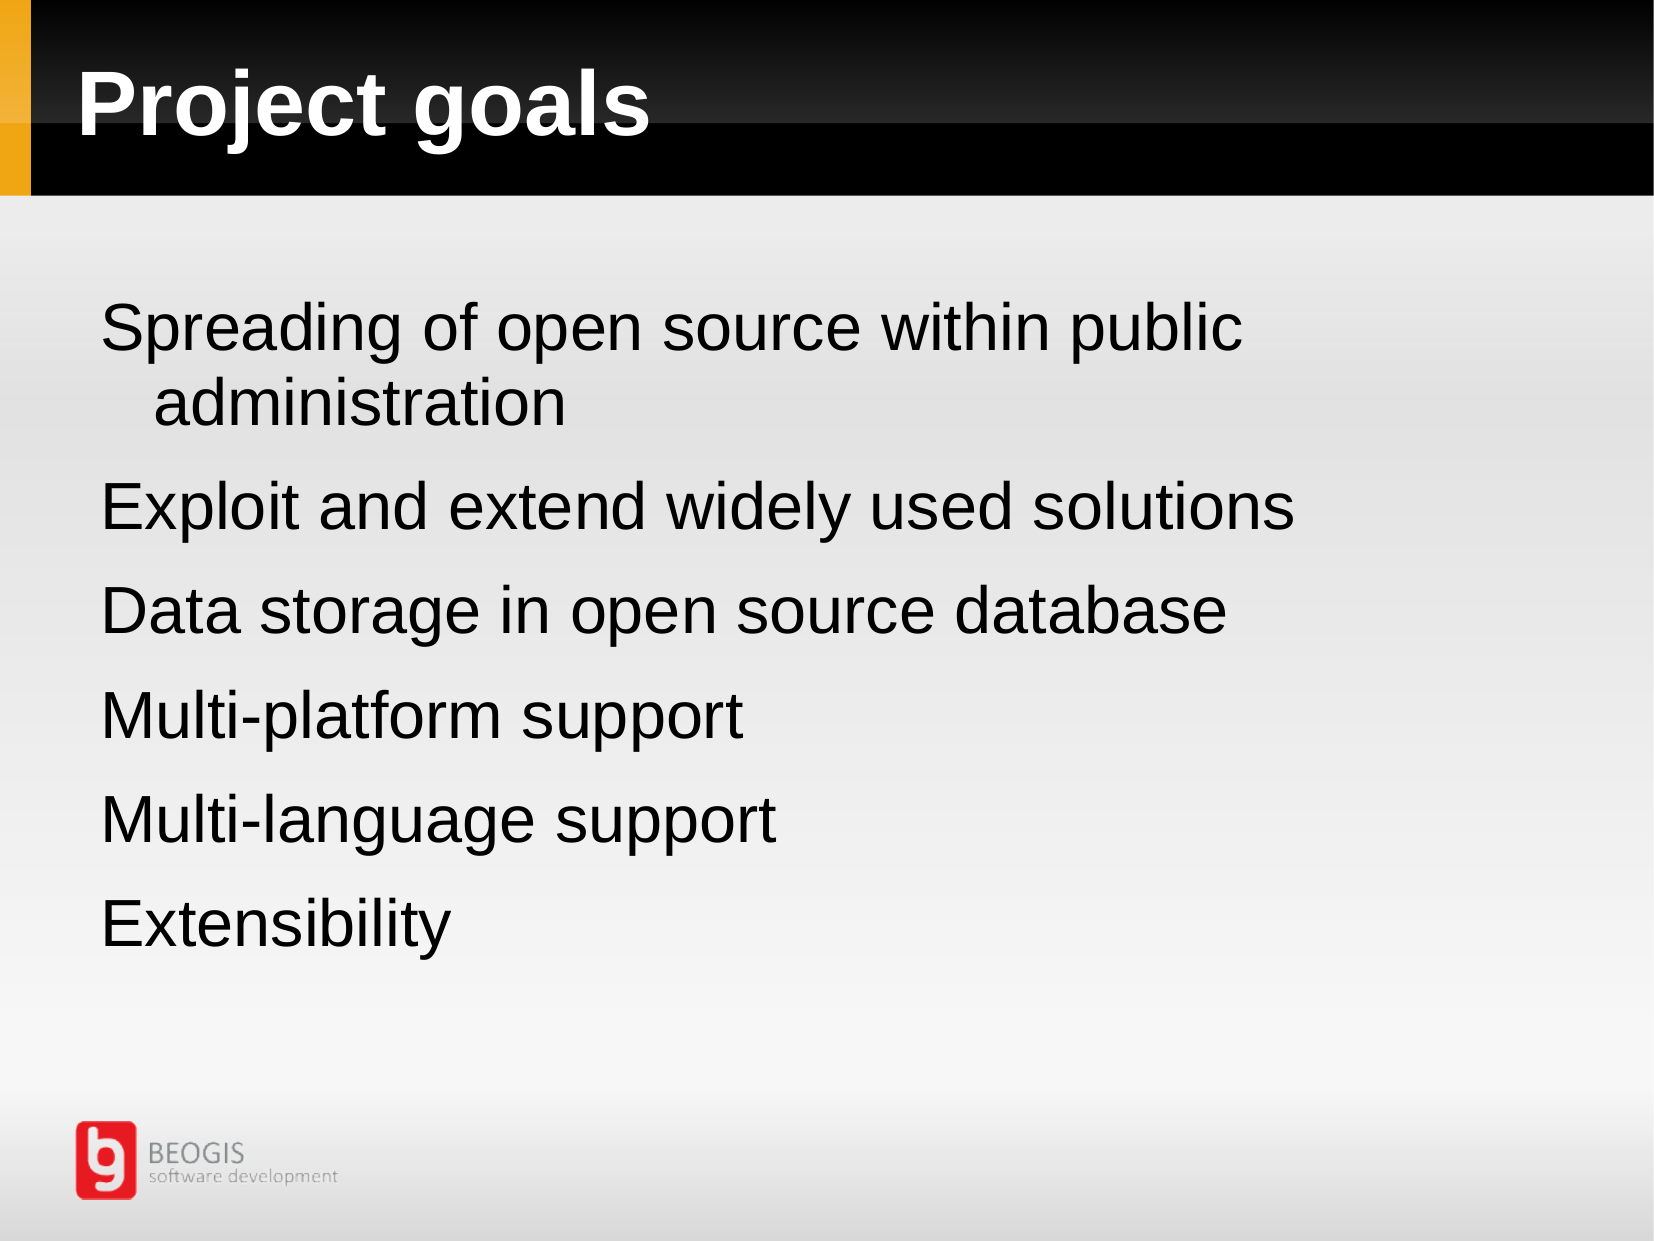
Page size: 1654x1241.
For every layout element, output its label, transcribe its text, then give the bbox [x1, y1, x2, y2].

title Project goals [76, 7, 1565, 200]
list Spreading of open source within public administration Exploit and extend widely used solutions Data storage in open source database Multi-platform support Multi-language support Extensibility [82, 290, 1571, 1094]
picture [0, 0, 1654, 1241]
